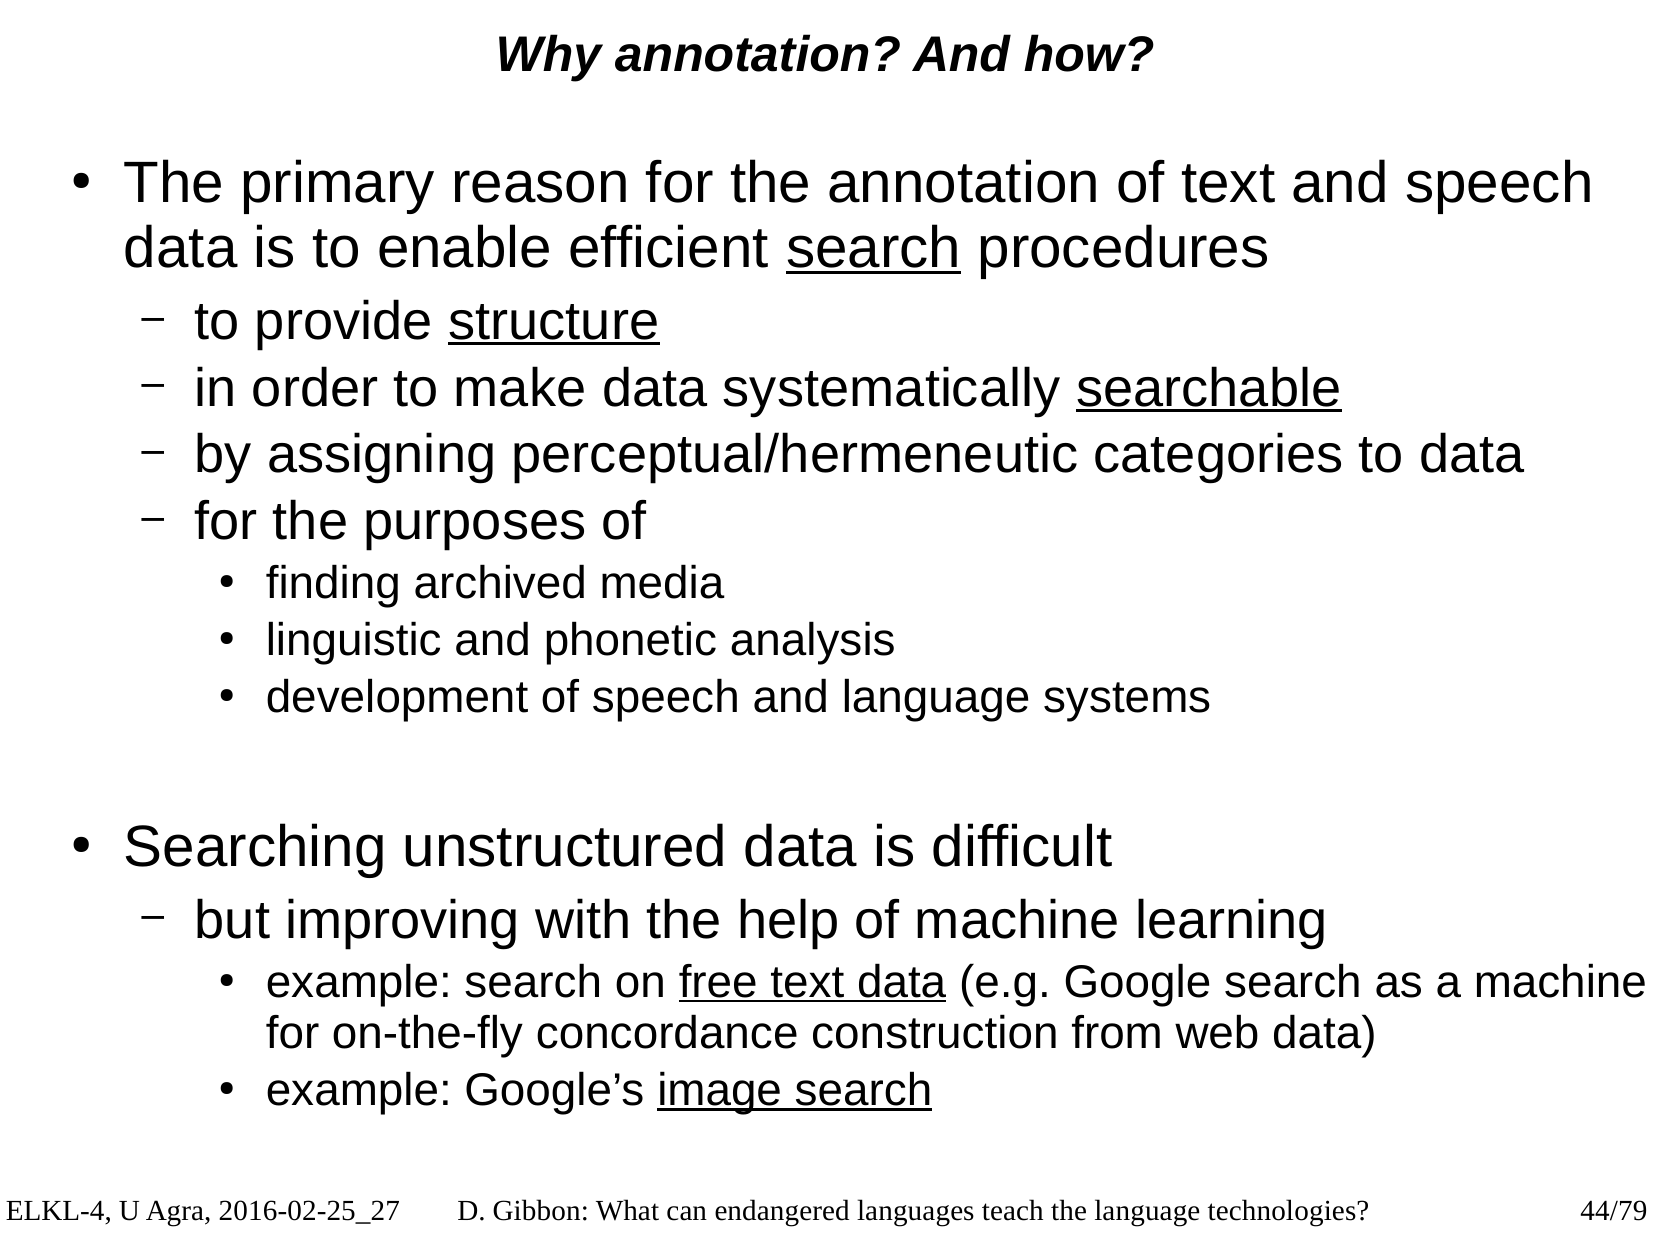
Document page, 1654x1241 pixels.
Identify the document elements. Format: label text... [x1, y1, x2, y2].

title Why annotation? And how? [0, 2, 1654, 106]
list The primary reason for the annotation of text and speech data is to enable efficient search procedures to provide structure in order to make data systematically searchable by assigning perceptual/hermeneutic categories to data for the purposes of finding archived media linguistic and phonetic analysis development of speech and language systems Searching unstructured data is difficult but improving with the help of machine learning example: search on free text data (e.g. Google search as a machine for on-the-fly concordance construction from web data) example: Google’s image search [53, 150, 1651, 1141]
